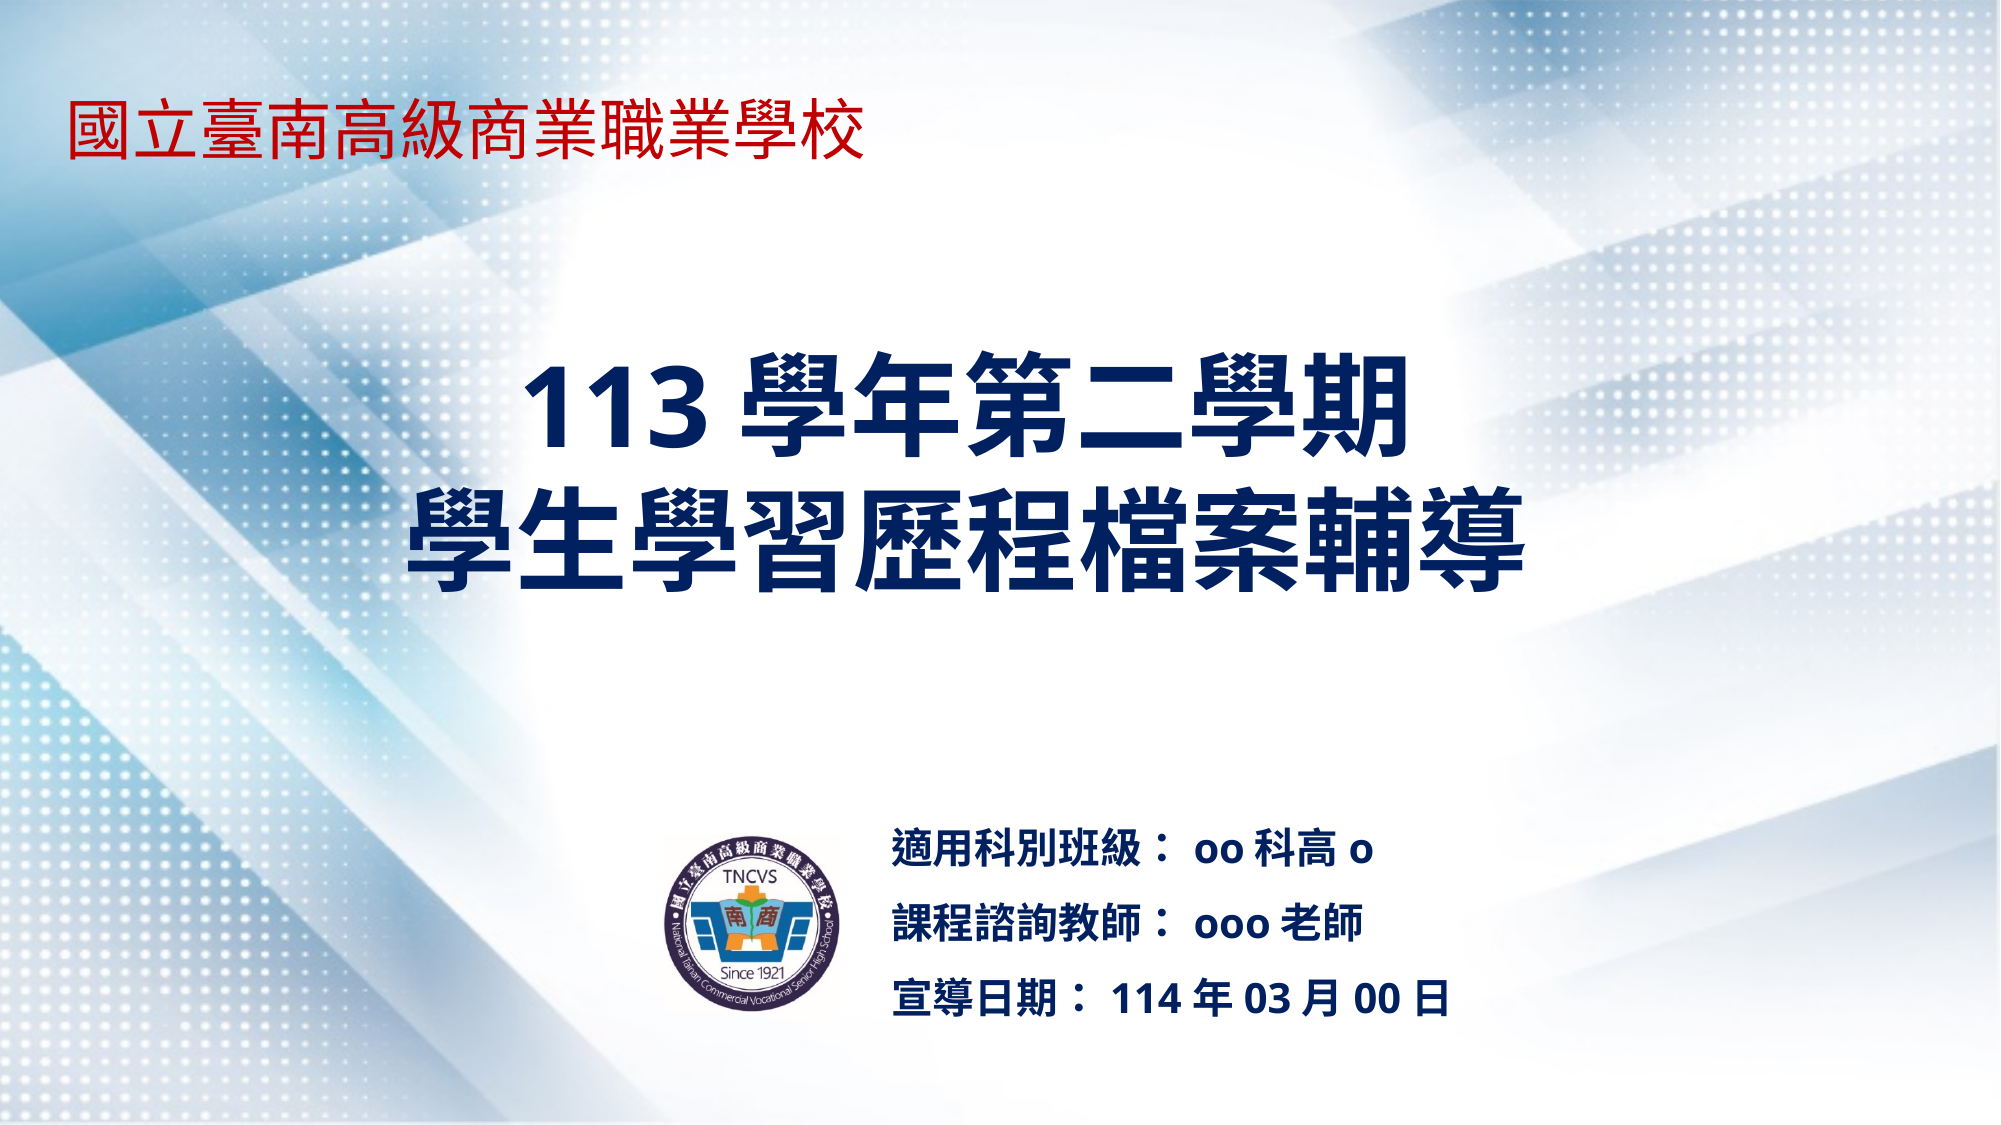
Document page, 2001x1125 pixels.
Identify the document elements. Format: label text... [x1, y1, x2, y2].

text_box 113學年第二學期 學生學習歷程檔案輔導 [304, 272, 1627, 612]
text_box 國立臺南高級商業職業學校 [50, 80, 1326, 176]
picture [0, 0, 2000, 1125]
text_box 適用科別班級：oo科高o 課程諮詢教師：ooo老師 宣導日期：114年03月00日 [876, 814, 1863, 1030]
